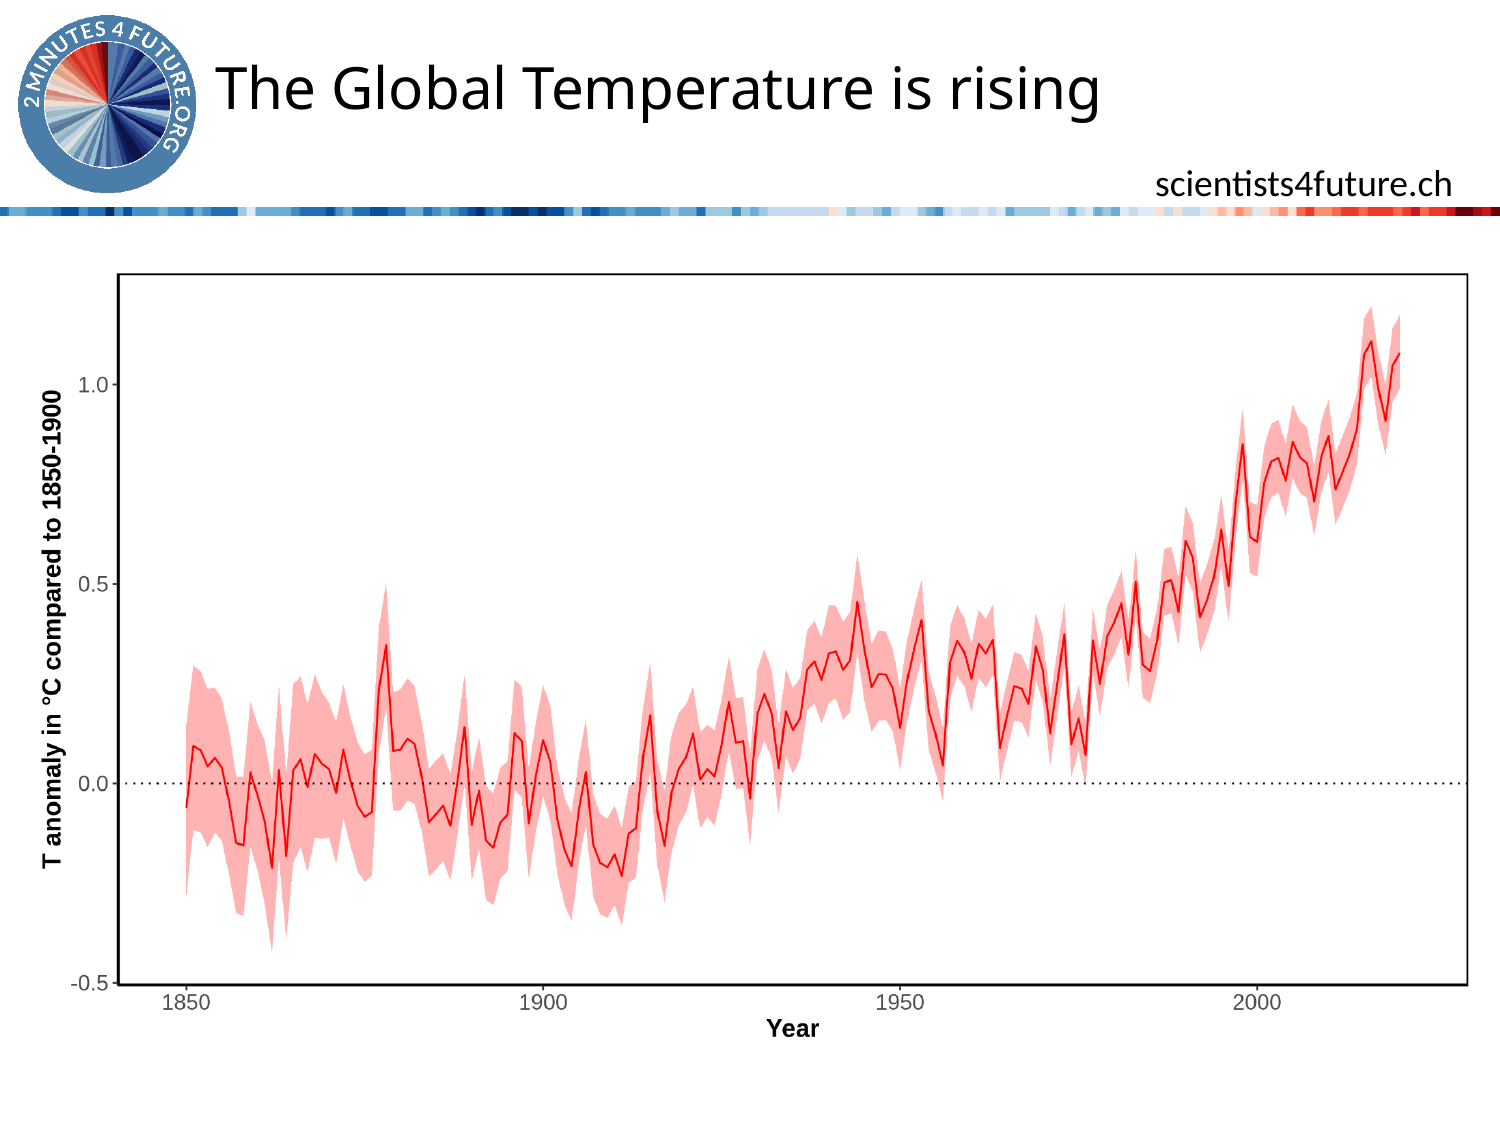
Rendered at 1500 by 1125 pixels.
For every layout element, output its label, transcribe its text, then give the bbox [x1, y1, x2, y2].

picture [18, 15, 196, 193]
picture [0, 207, 1500, 216]
text_box The Global Temperature is rising [200, 51, 1455, 157]
picture [32, 263, 1478, 1052]
